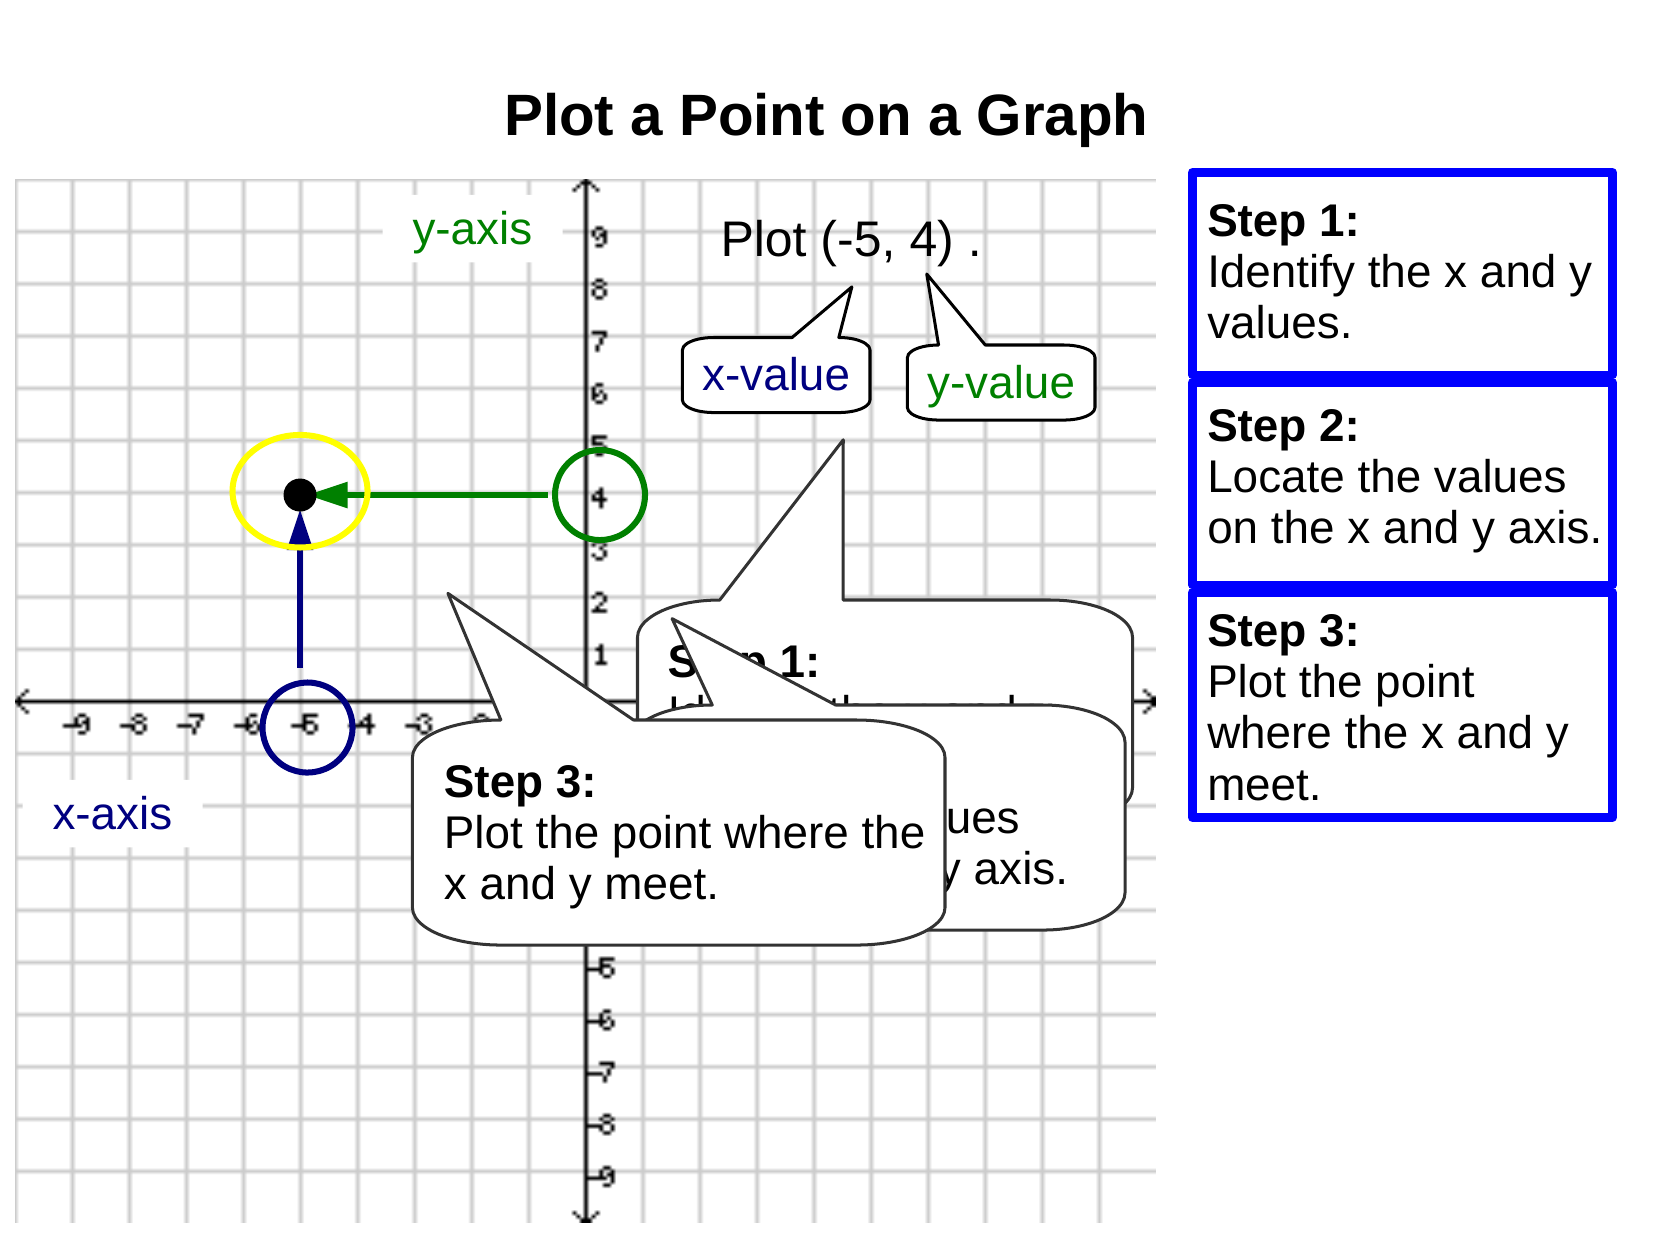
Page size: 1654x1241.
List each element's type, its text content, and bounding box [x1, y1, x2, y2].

text_box Plot a Point on a Graph [290, 75, 1364, 157]
text_box Step 1: Identify the x and y values. Step 2: Locate the values on the x and y axis. Step 3: Plot the point where the x and y meet. [1197, 597, 1608, 813]
picture [15, 179, 1156, 1223]
text_box y-axis [382, 194, 563, 263]
text_box x-value [682, 286, 871, 413]
text_box Step 2: Locate the values on the x and y axis. [646, 618, 1126, 931]
text_box [285, 480, 316, 511]
text_box Step 1: Identify the x and y values. Step 2: Locate the values on the x and y axis. Step 3: Plot the point where the x and y meet. [1192, 187, 1621, 972]
text_box Step 1: Identify the x and y values. Step 2: Locate the values on the x and y axis. Step 3: Plot the point where the x and y meet. [1197, 387, 1608, 581]
text_box Step 1: Identify the x and y values. [637, 439, 1133, 803]
text_box Step 3: Plot the point where the x and y meet. [412, 593, 946, 946]
text_box Plot (-5, 4) . [705, 203, 998, 275]
text_box x-axis [22, 779, 203, 848]
text_box Step 1: Identify the x and y values. Step 2: Locate the values on the x and y axis. Step 3: Plot the point where the x and y meet. [1197, 187, 1608, 371]
text_box y-value [907, 274, 1096, 421]
